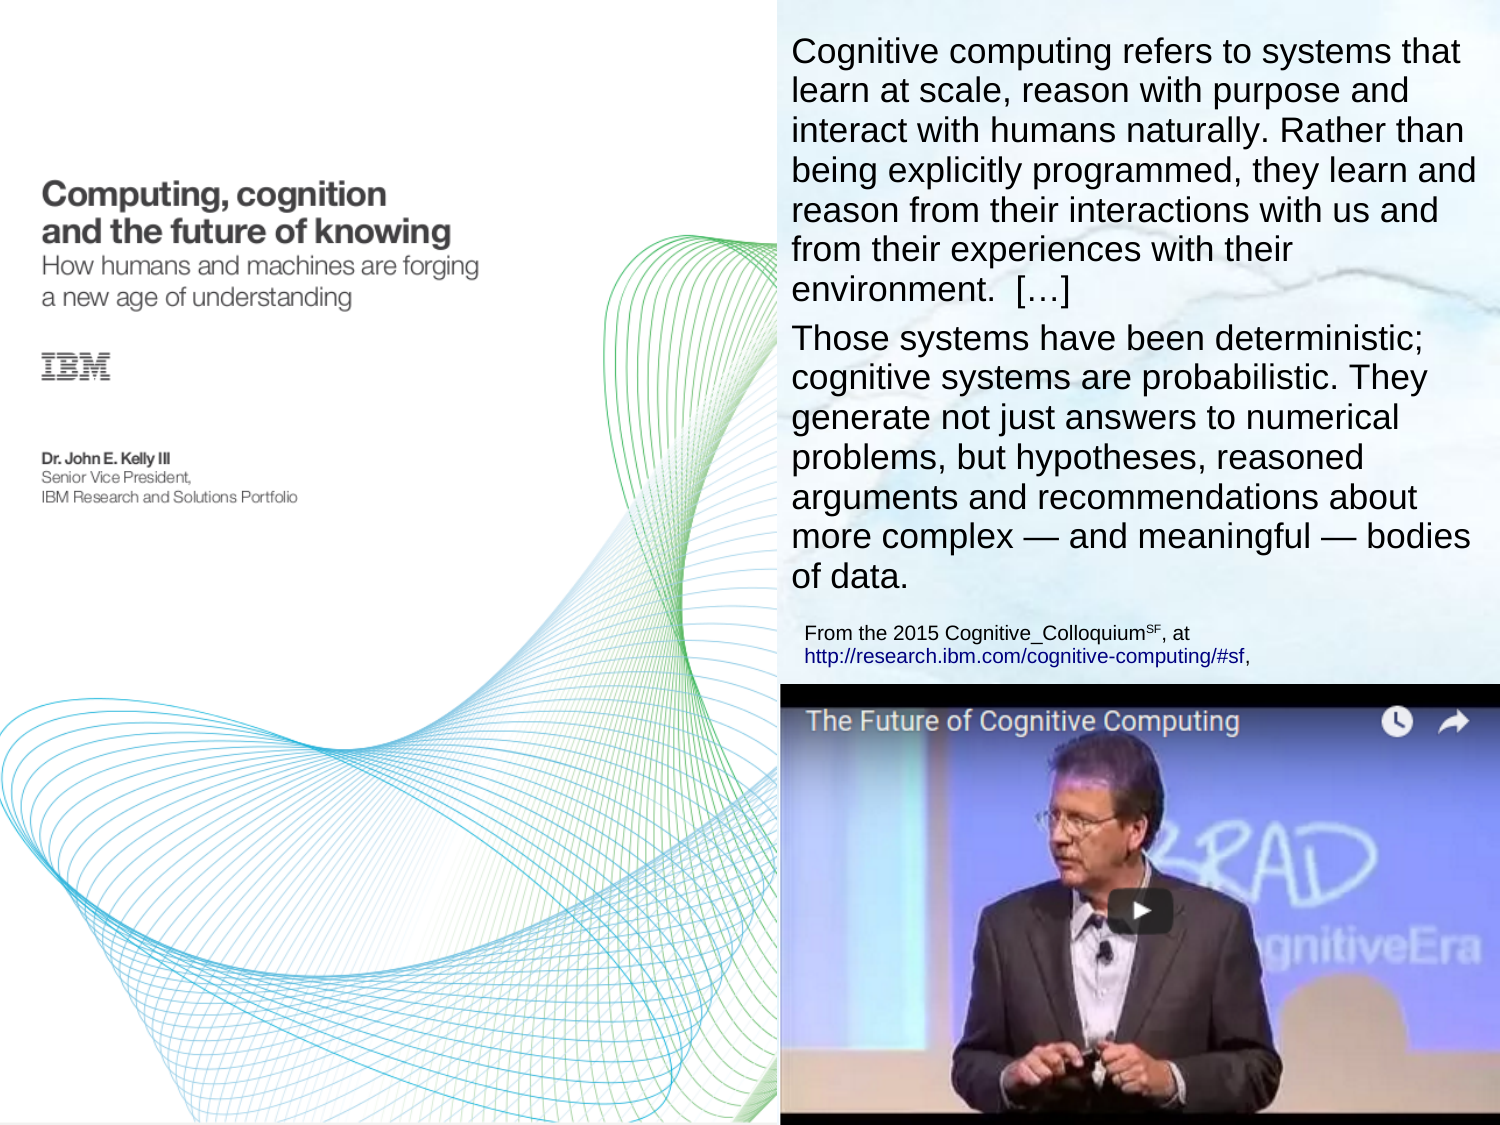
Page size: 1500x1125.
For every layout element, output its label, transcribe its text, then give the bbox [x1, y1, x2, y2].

picture [0, 0, 1500, 1125]
text_box From the 2015 Cognitive_ColloquiumSF, athttp://research.ibm.com/cognitive-computing/#sf, [789, 614, 1477, 686]
text_box Cognitive computing refers to systems that learn at scale, reason with purpose and interact with humans naturally. Rather than being explicitly programmed, they learn and reason from their interactions with us and from their experiences with their environment. […] Those systems have been deterministic; cognitive systems are probabilistic. They generate not just answers to numerical problems, but hypotheses, reasoned arguments and recommendations about more complex — and meaningful — bodies of data. [776, 23, 1500, 608]
